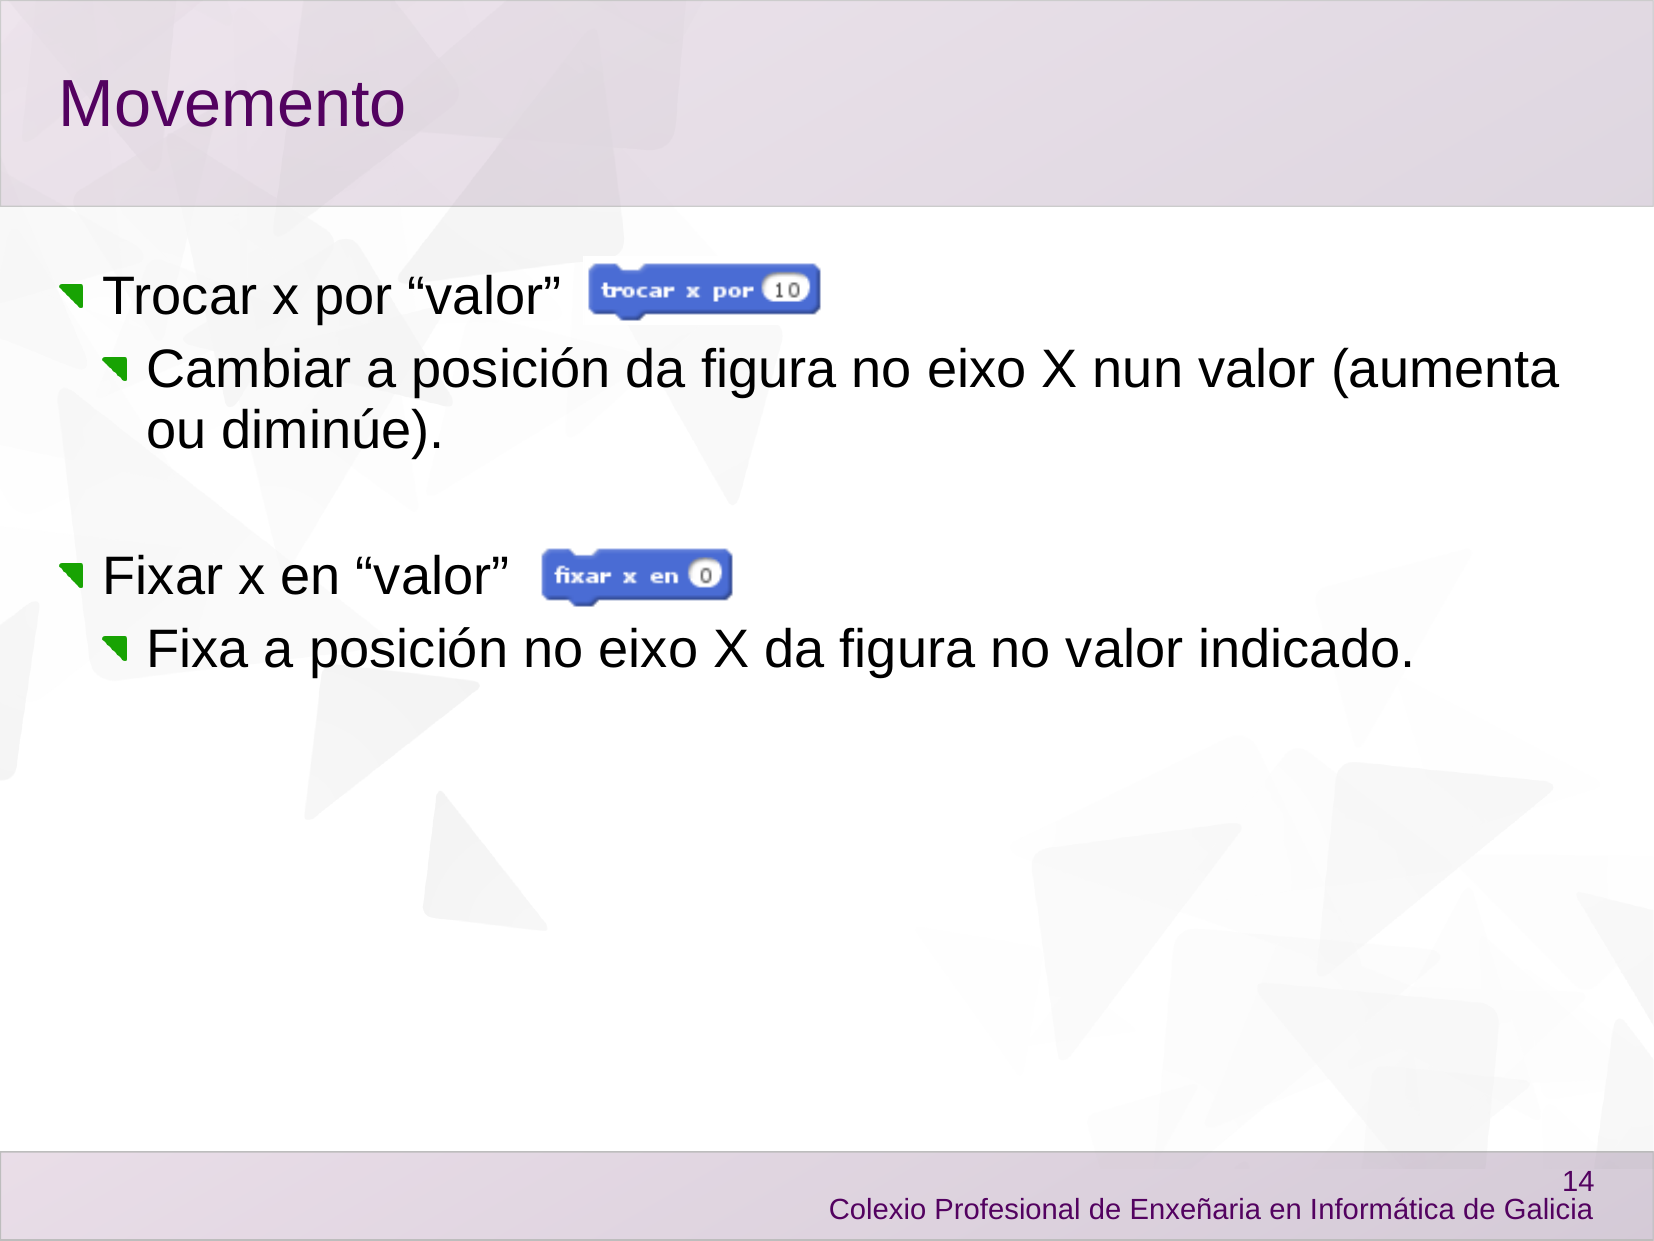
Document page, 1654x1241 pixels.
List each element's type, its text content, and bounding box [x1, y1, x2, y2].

picture [532, 541, 739, 609]
picture [915, 548, 1654, 1169]
list Trocar x por “valor” Cambiar a posición da figura no eixo X nun valor (aumenta ou diminúe). Fixar x en “valor” Fixa a posición no eixo X da figura no valor indicado. [59, 265, 1595, 986]
picture [0, 0, 827, 931]
title Movemento [59, 29, 1595, 178]
